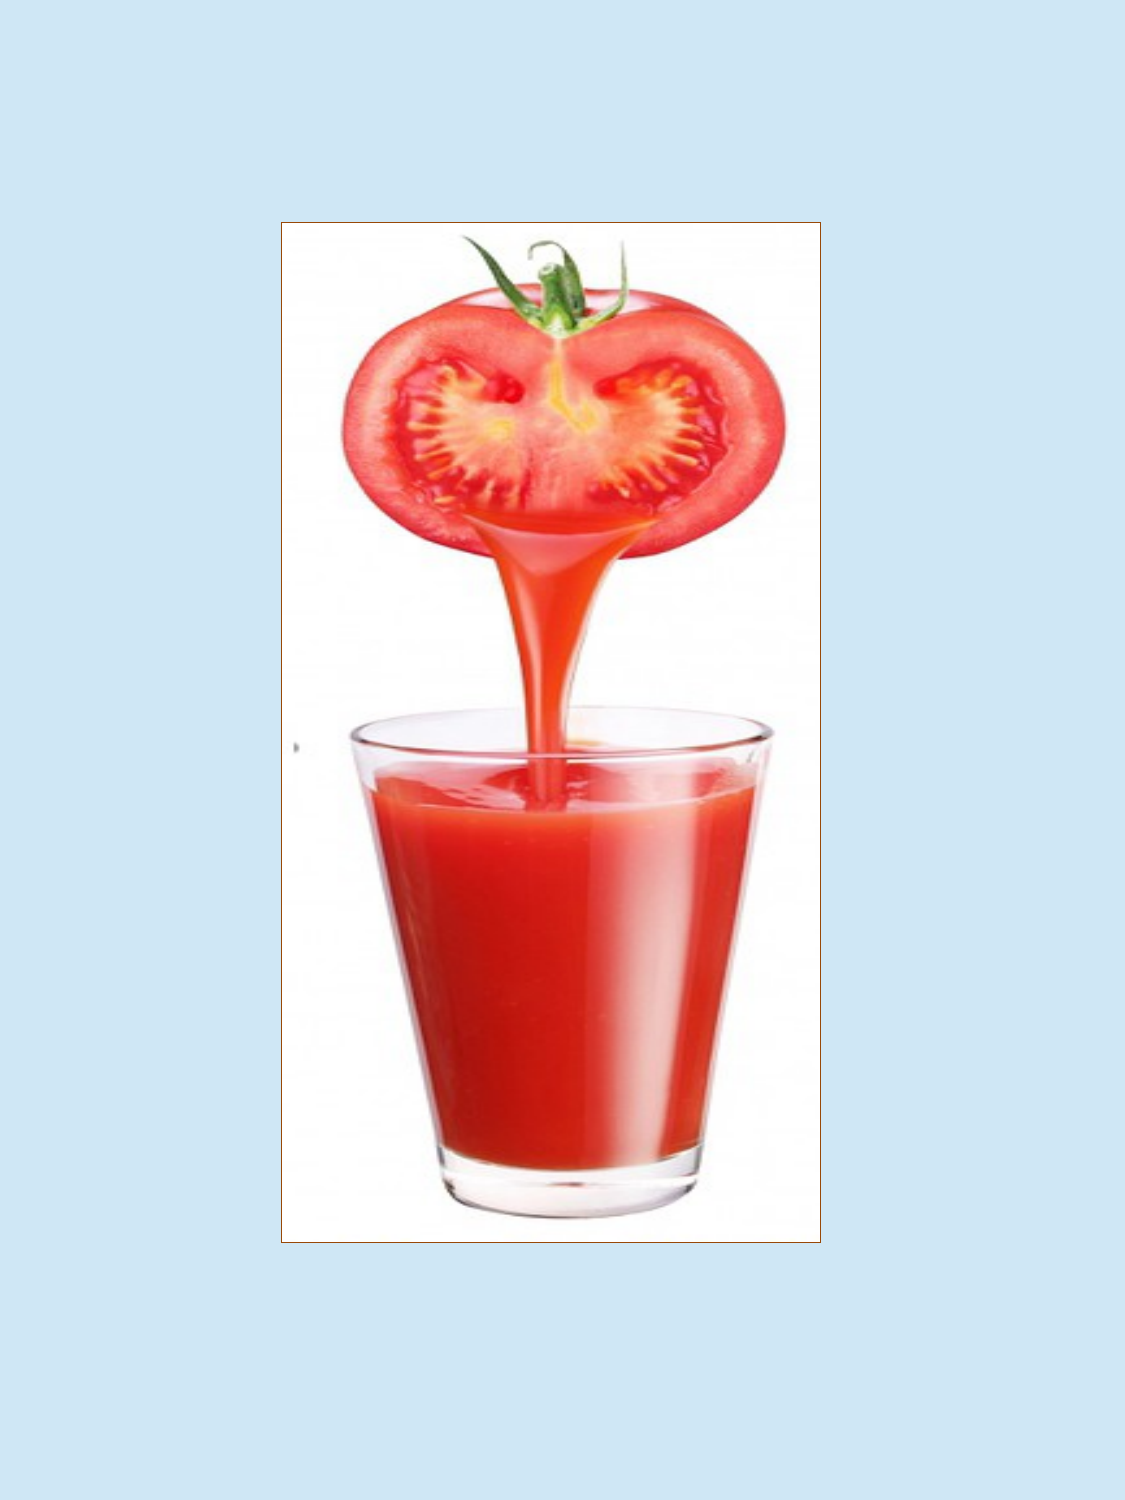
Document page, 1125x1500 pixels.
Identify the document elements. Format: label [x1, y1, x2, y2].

picture [281, 222, 821, 1243]
